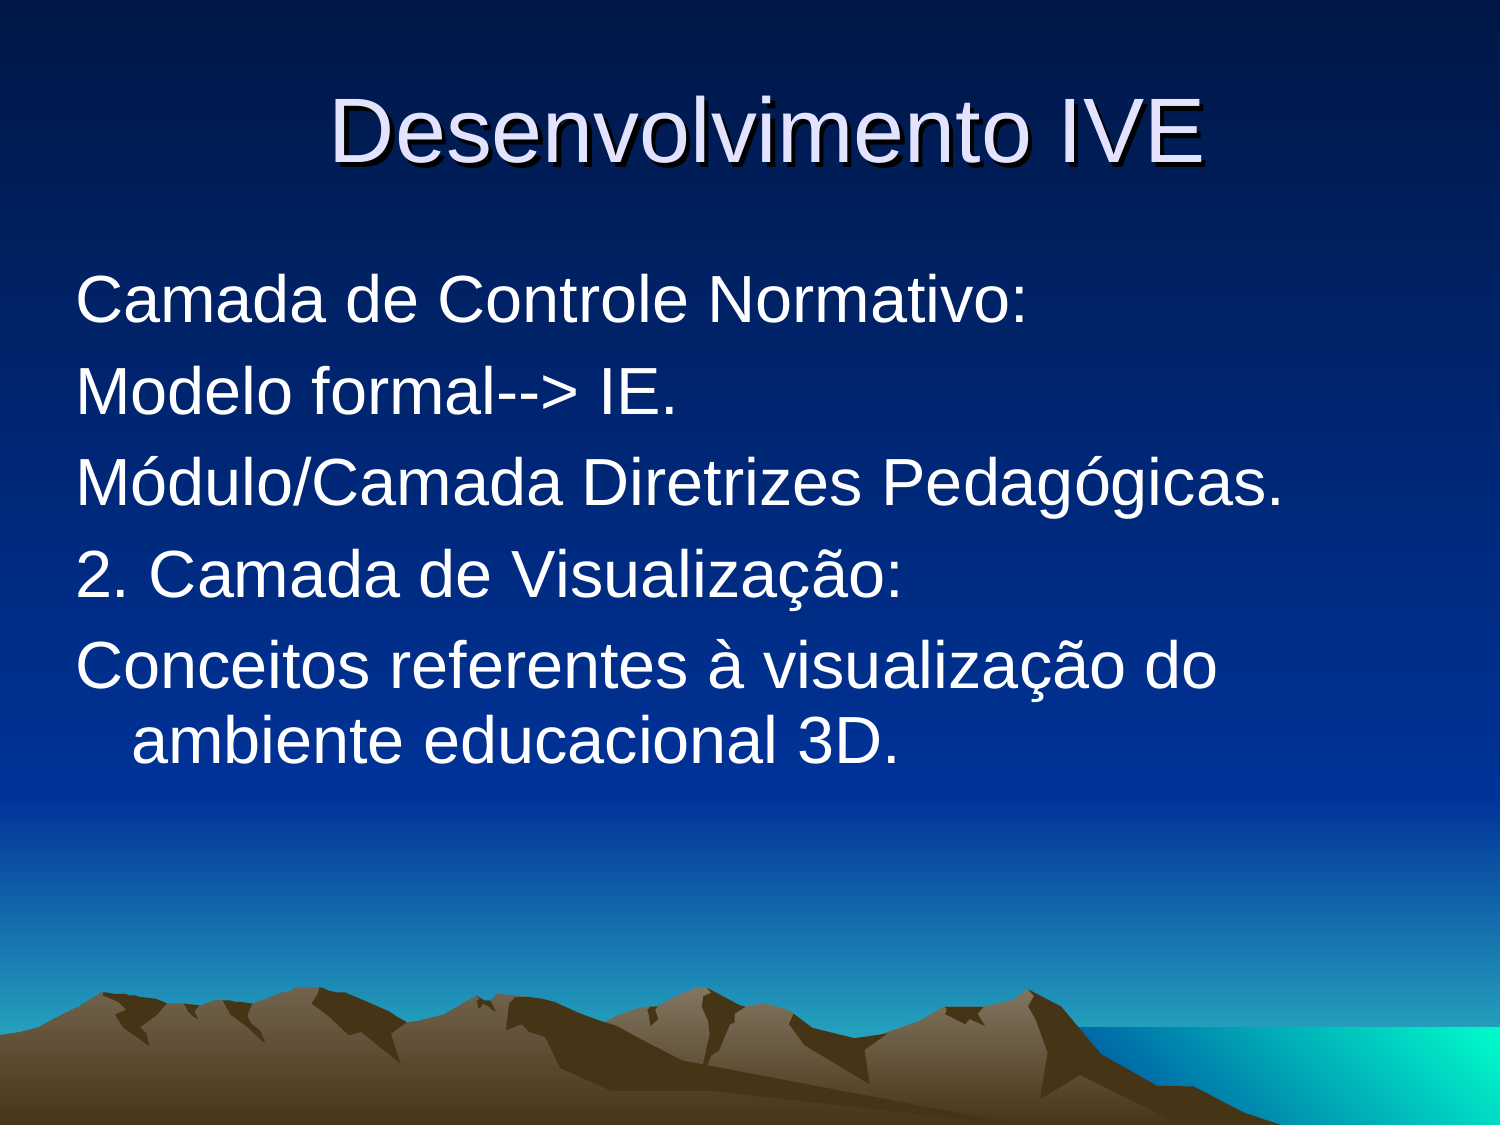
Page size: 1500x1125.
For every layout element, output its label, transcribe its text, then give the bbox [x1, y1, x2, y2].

title Desenvolvimento IVE [75, 20, 1426, 242]
list Camada de Controle Normativo: Modelo formal--> IE. Módulo/Camada Diretrizes Pedagógicas. 2. Camada de Visualização: Conceitos referentes à visualização do ambiente educacional 3D. [75, 262, 1426, 986]
